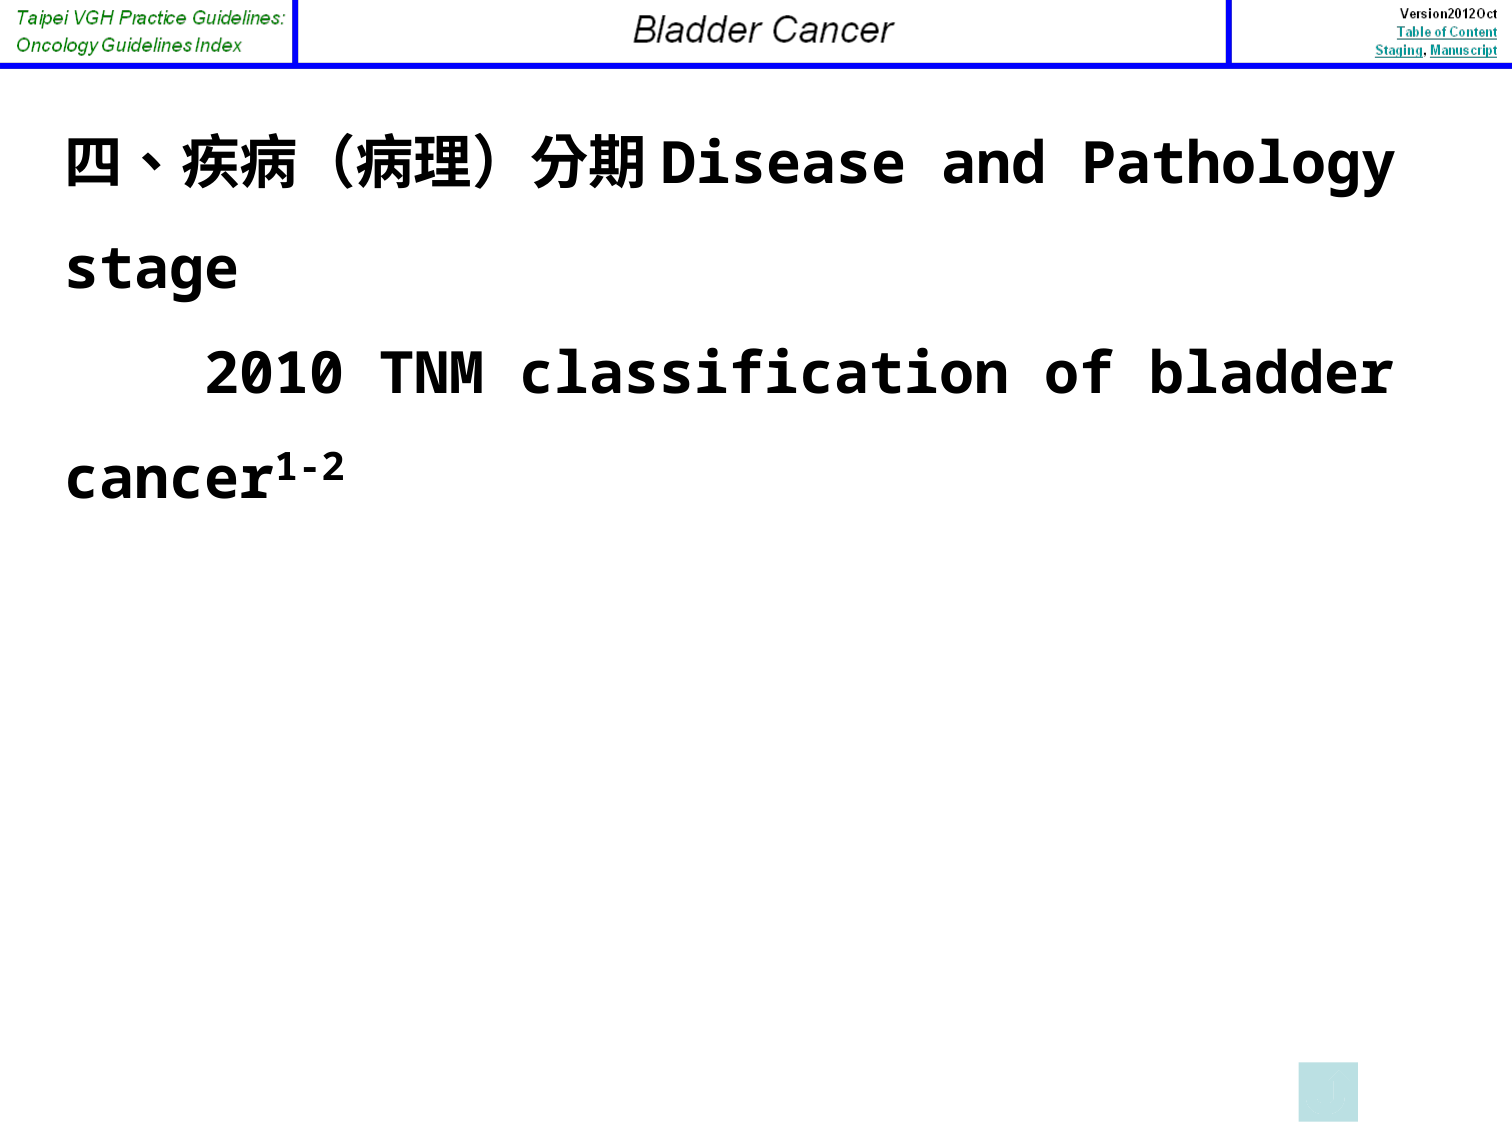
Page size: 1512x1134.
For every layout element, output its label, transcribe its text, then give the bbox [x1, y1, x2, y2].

title 四、疾病（病理）分期Disease and Pathology stage 2010 TNM classification of bladder cancer1-2 [49, 82, 1465, 296]
